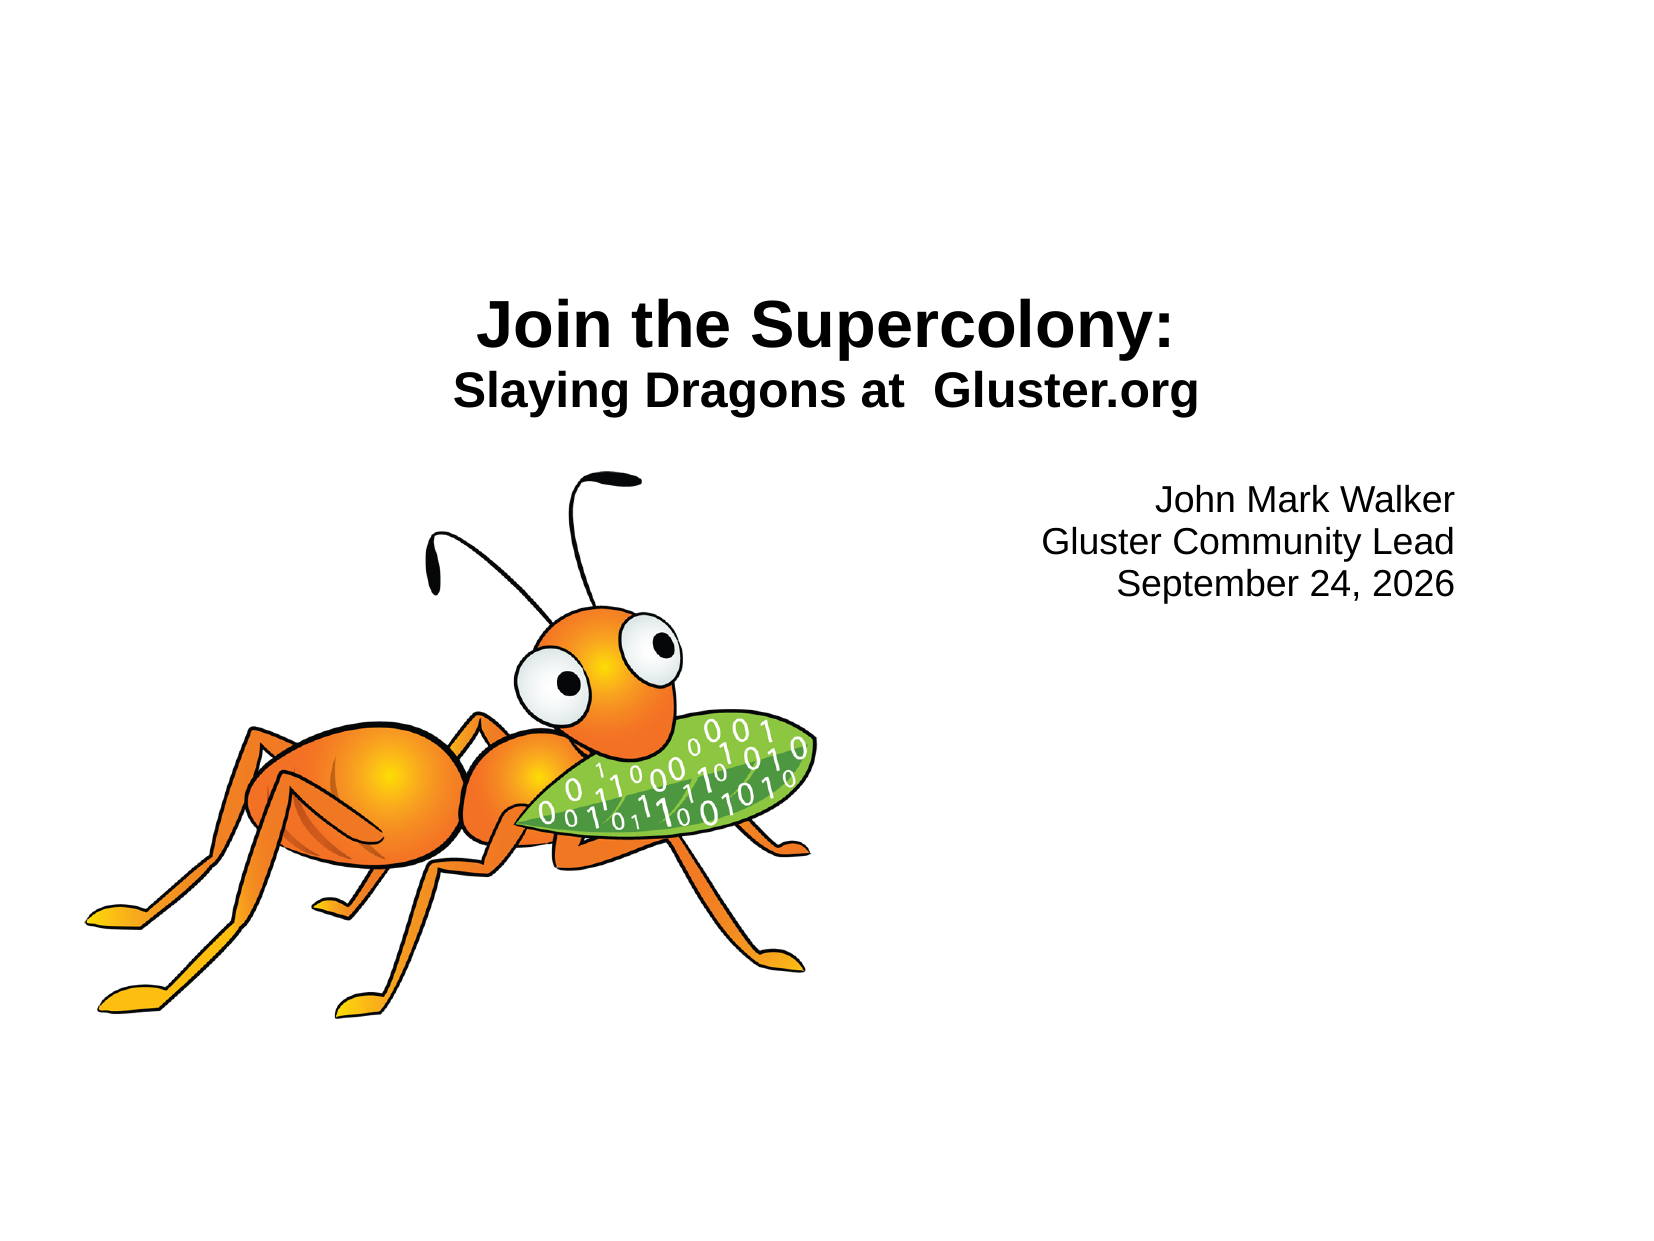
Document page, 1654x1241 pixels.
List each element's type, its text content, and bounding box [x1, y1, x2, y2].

subtitle Join the Supercolony: Slaying Dragons at Gluster.org [82, 285, 1571, 421]
text_box John Mark Walker Gluster Community Lead March 7, 2013 [990, 470, 1471, 654]
picture [75, 464, 826, 1027]
